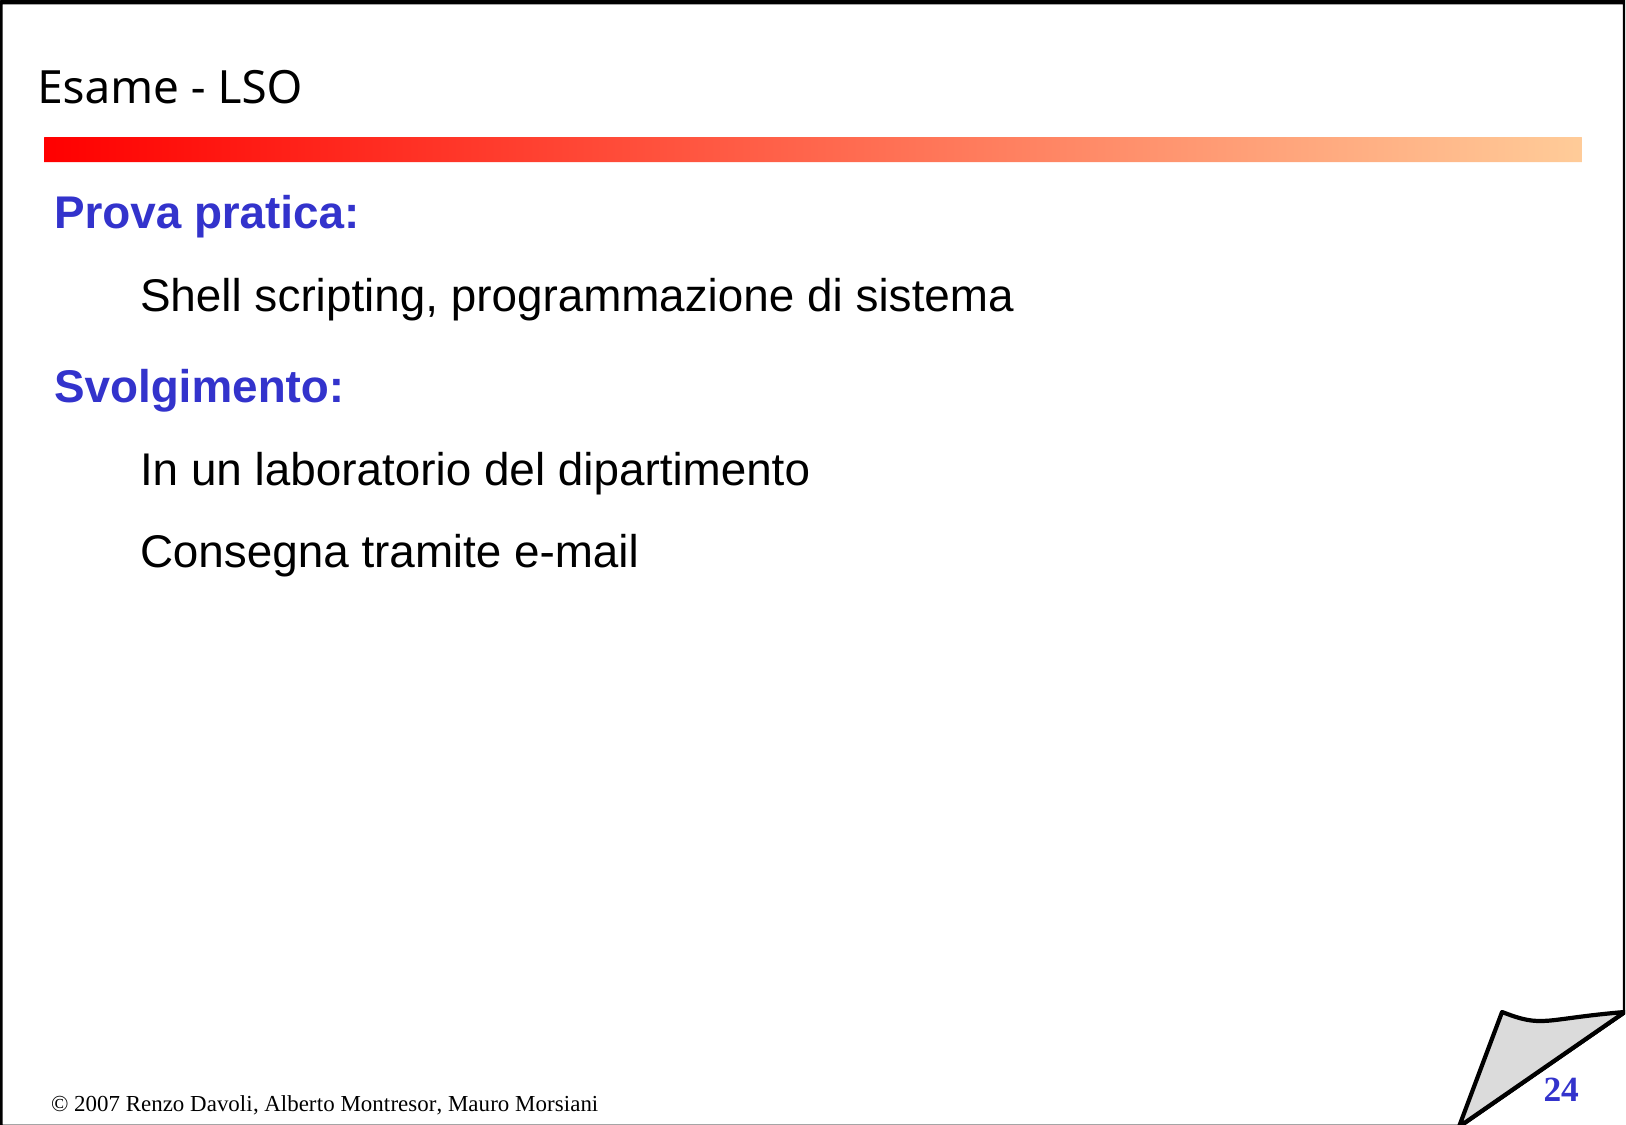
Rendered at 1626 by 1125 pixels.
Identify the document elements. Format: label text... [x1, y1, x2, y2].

list Prova pratica: Shell scripting, programmazione di sistema Svolgimento: In un laboratorio del dipartimento Consegna tramite e-mail [54, 187, 1571, 964]
title Esame - LSO [37, 44, 1588, 131]
